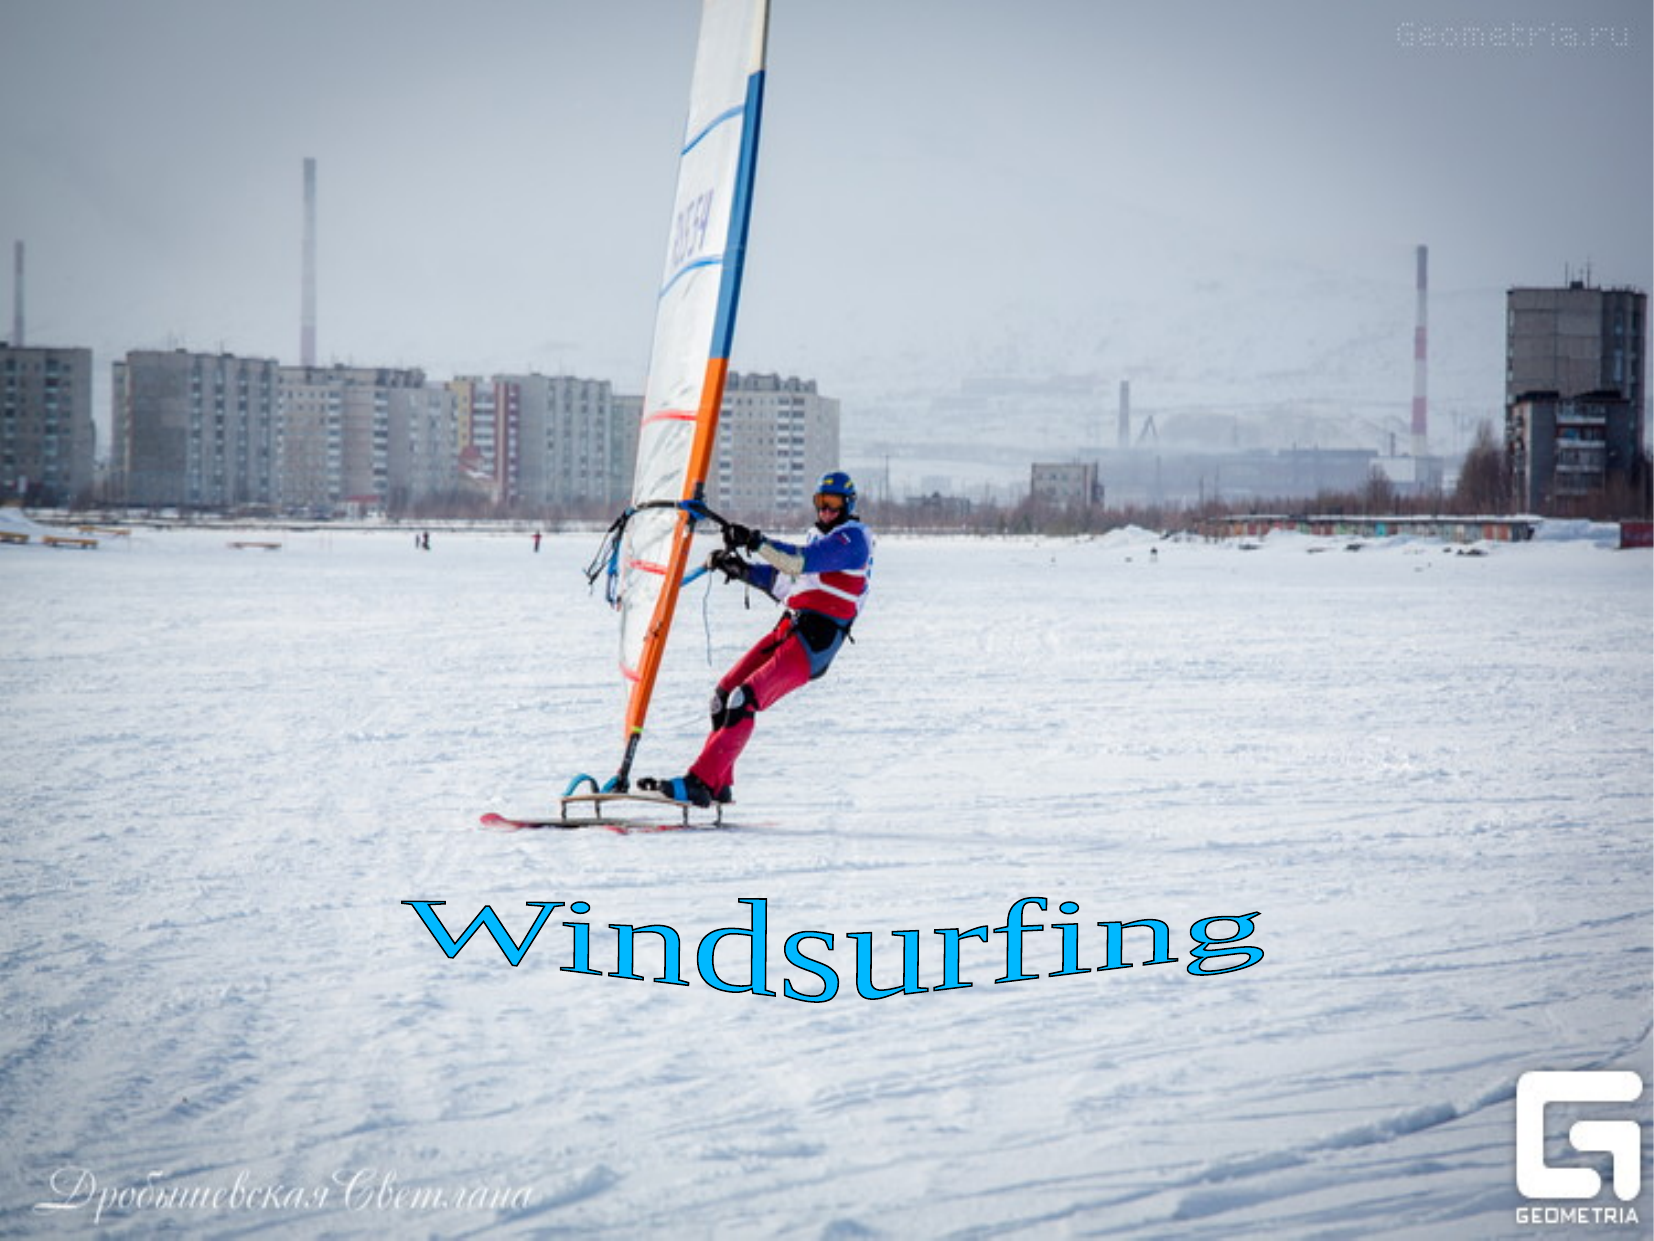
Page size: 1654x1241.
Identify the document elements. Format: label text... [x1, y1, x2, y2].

text_box Windsurfing [847, 930, 928, 1000]
text_box Windsurfing [1097, 919, 1178, 971]
text_box Windsurfing [1060, 902, 1079, 914]
text_box Windsurfing [934, 926, 988, 991]
picture [0, 0, 1654, 1241]
text_box Windsurfing [1187, 912, 1264, 976]
text_box Windsurfing [401, 901, 565, 966]
text_box Windsurfing [1049, 923, 1091, 977]
text_box Windsurfing [560, 922, 602, 975]
text_box Windsurfing [571, 902, 590, 914]
text_box Windsurfing [784, 931, 839, 1003]
text_box Windsurfing [697, 898, 776, 997]
text_box Windsurfing [608, 924, 689, 986]
text_box Windsurfing [994, 897, 1047, 983]
